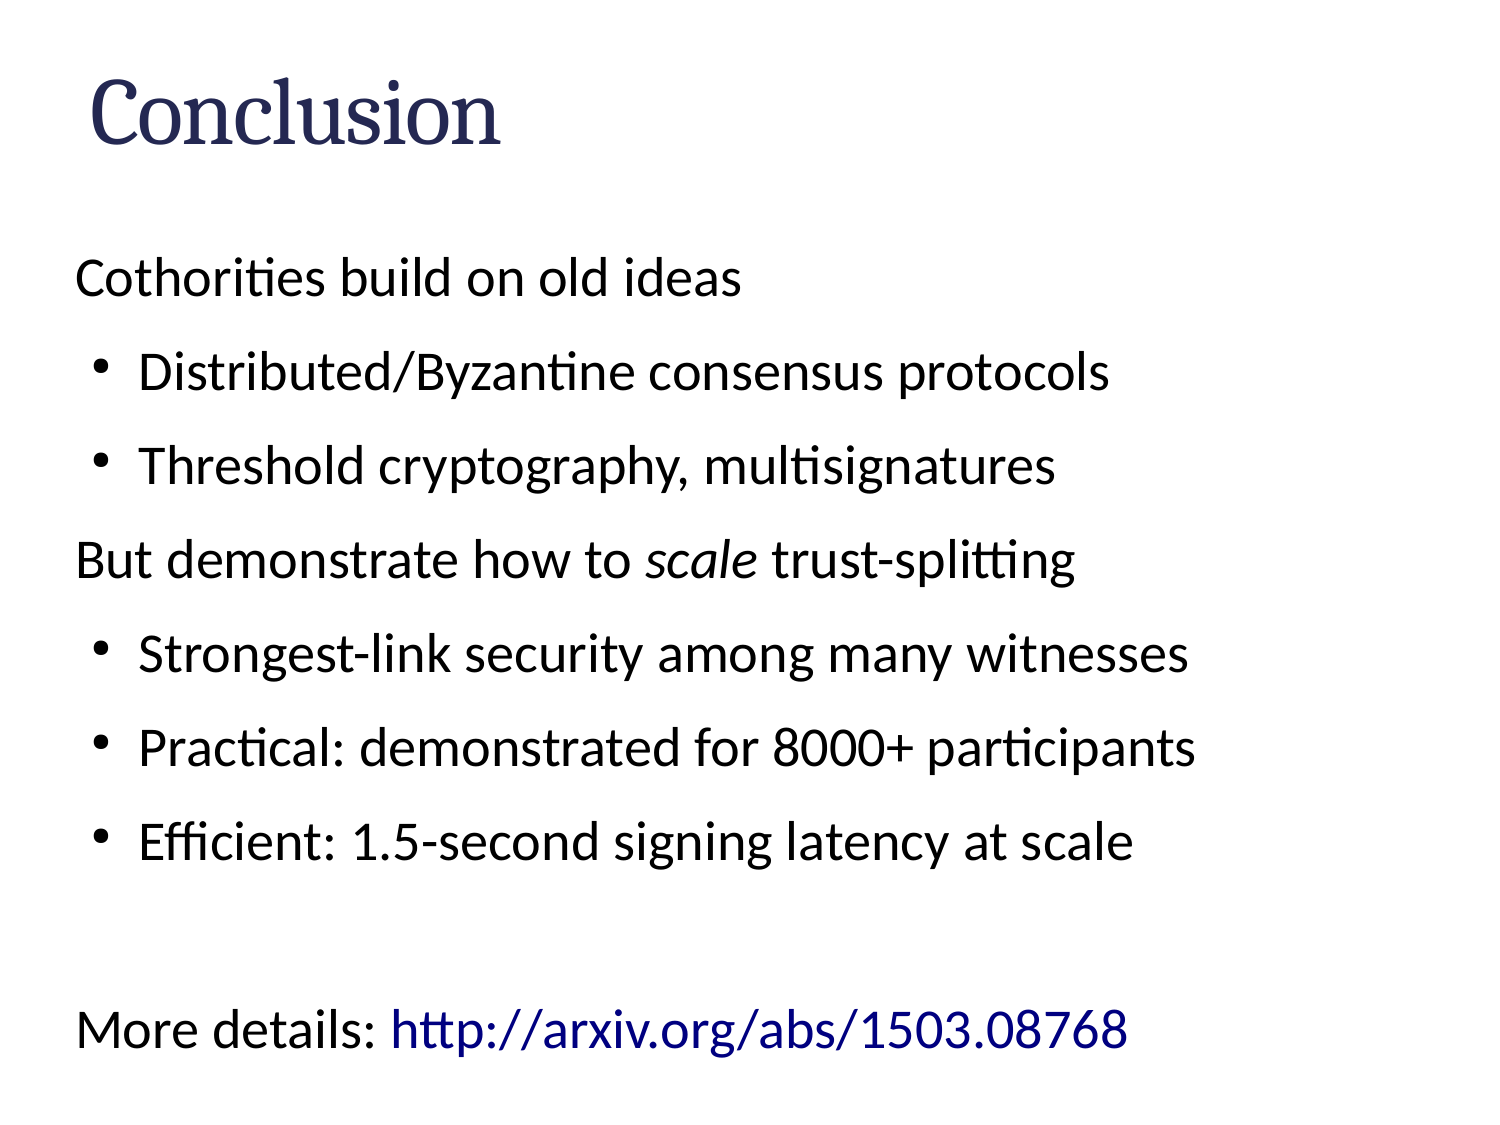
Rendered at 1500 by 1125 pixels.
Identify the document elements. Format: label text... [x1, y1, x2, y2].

list Cothorities build on old ideas Distributed/Byzantine consensus protocols Threshold cryptography, multisignatures But demonstrate how to scale trust-splitting Strongest-link security among many witnesses Practical: demonstrated for 8000+ participants Efficient: 1.5-second signing latency at scale More details: http://arxiv.org/abs/1503.08768 [75, 239, 1325, 1063]
title Conclusion [75, 12, 1325, 200]
